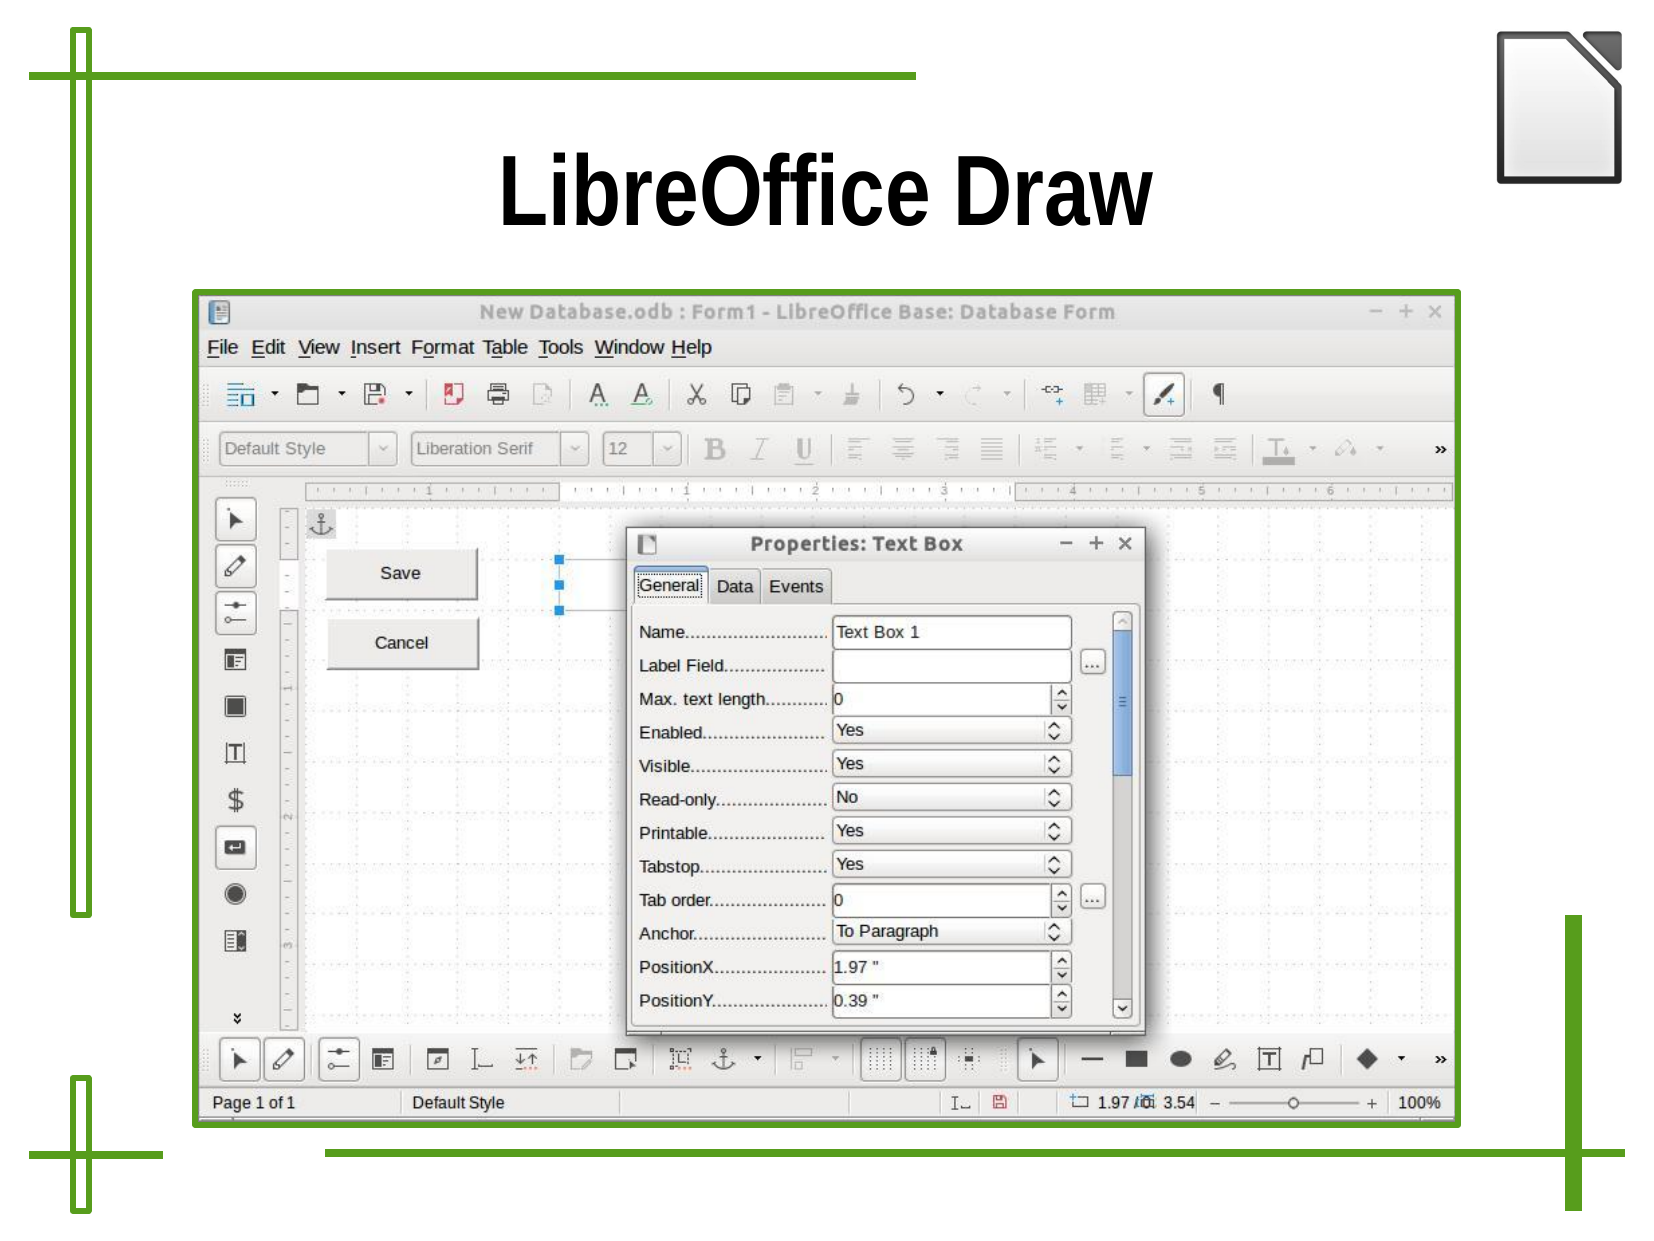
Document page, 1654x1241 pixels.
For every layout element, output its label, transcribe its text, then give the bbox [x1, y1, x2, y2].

picture [1494, 29, 1624, 186]
picture [198, 295, 1456, 1123]
title LibreOffice Draw [118, 118, 1536, 260]
